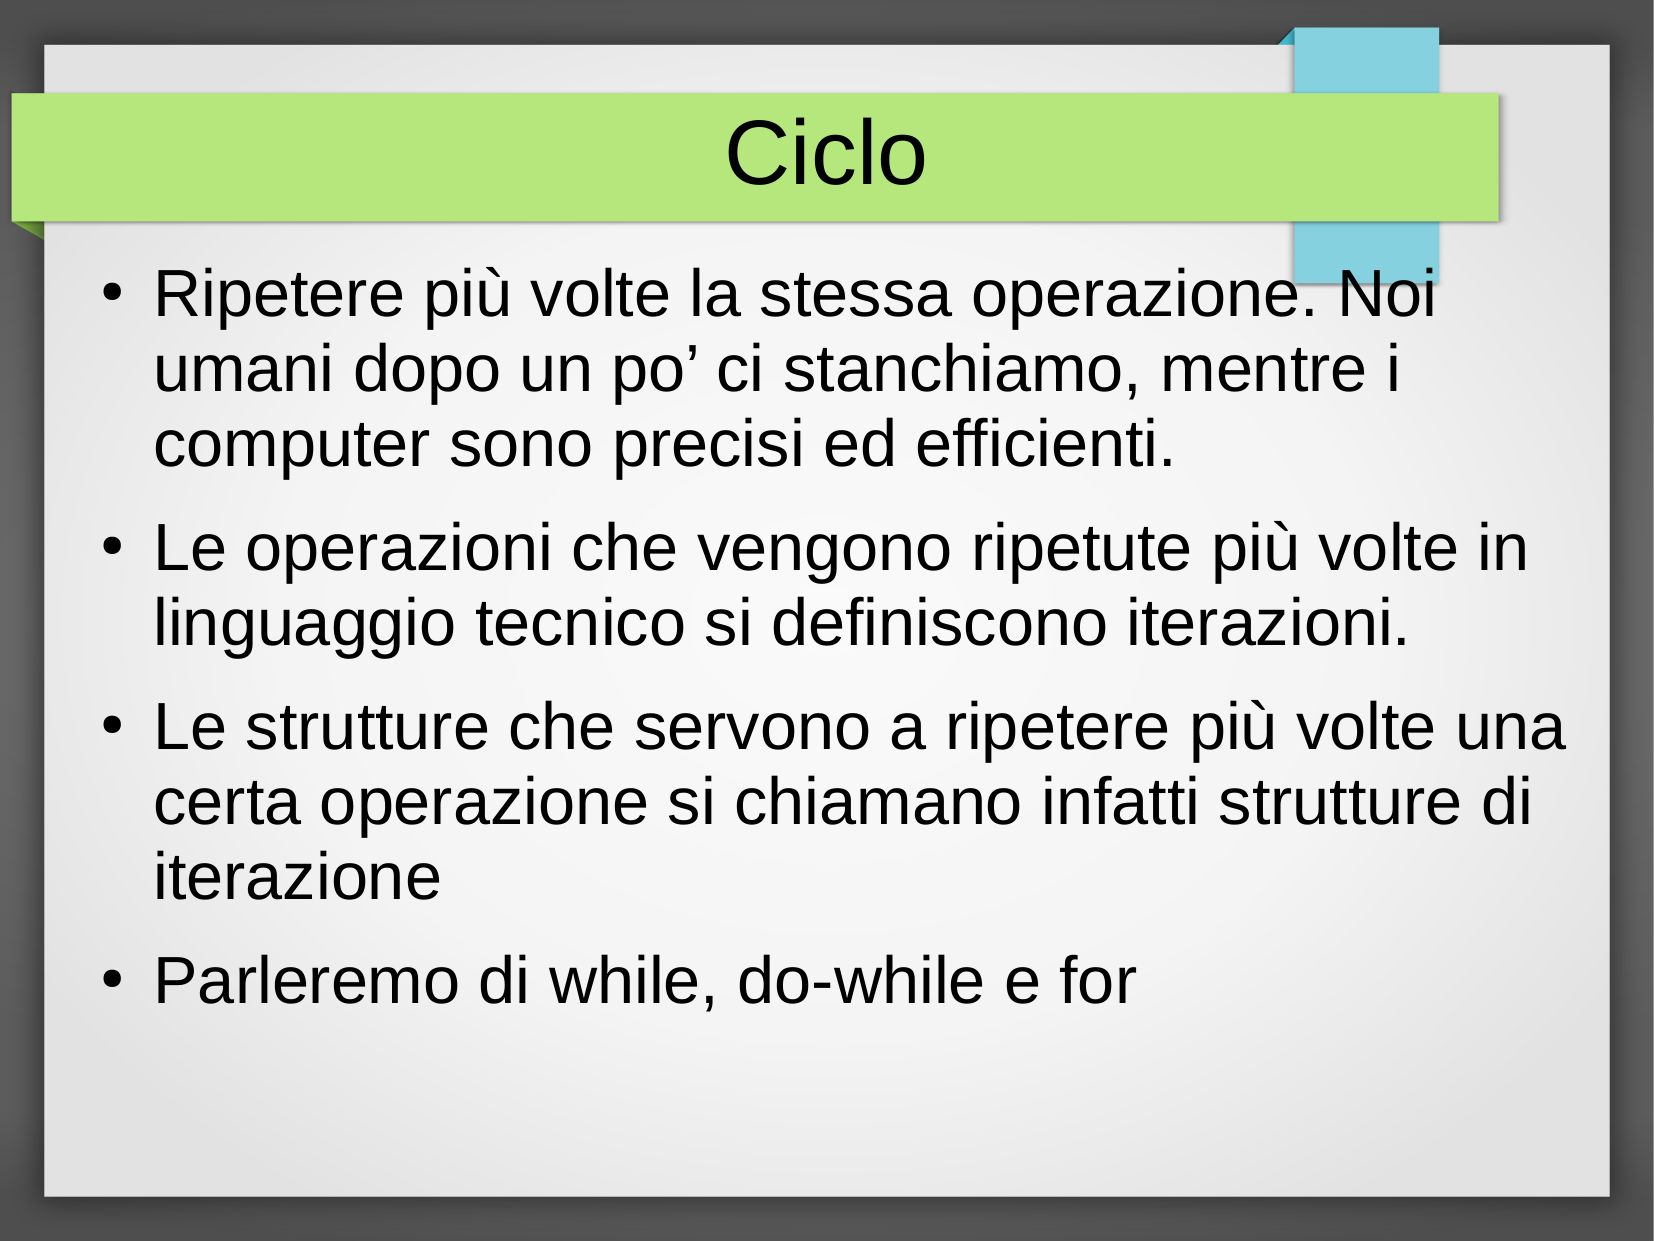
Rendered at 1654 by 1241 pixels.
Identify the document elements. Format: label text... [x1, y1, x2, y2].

title Ciclo [82, 49, 1571, 256]
list Ripetere più volte la stessa operazione. Noi umani dopo un po’ ci stanchiamo, mentre i computer sono precisi ed efficienti. Le operazioni che vengono ripetute più volte in linguaggio tecnico si definiscono iterazioni. Le strutture che servono a ripetere più volte una certa operazione si chiamano infatti strutture di iterazione Parleremo di while, do-while e for [82, 256, 1571, 1146]
picture [0, 0, 1654, 1241]
